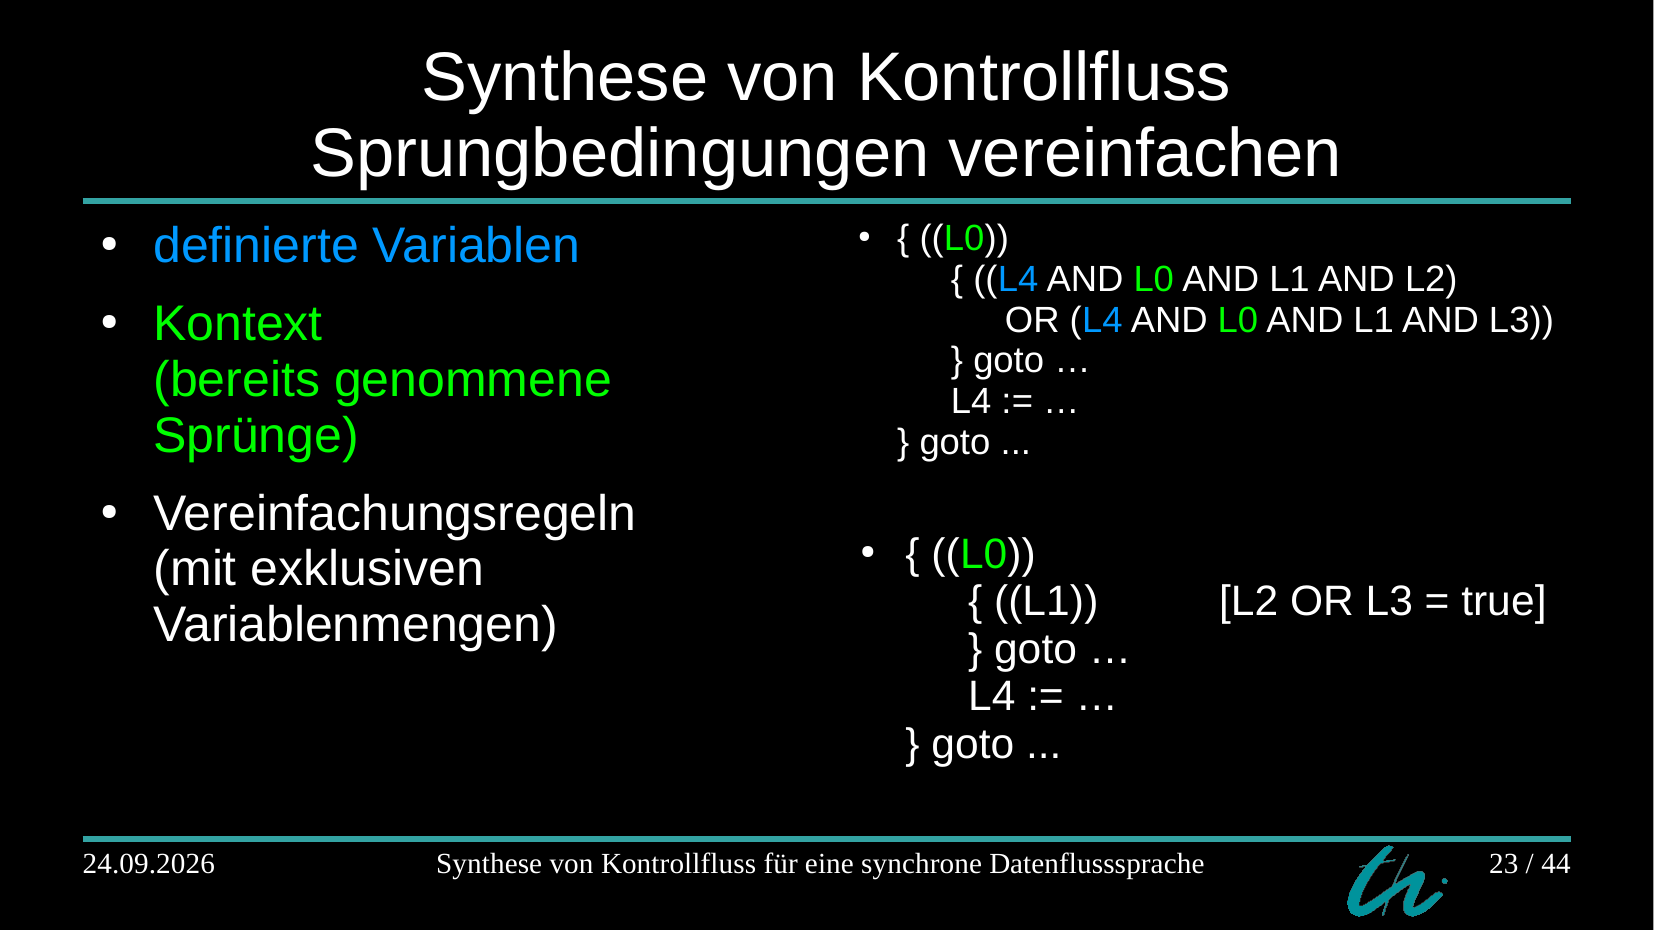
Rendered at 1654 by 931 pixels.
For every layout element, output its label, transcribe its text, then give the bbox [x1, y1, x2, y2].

list { ((L0)) { ((L1)) [L2 OR L3 = true] } goto … L4 := … } goto ... [845, 529, 1572, 815]
picture [1347, 845, 1448, 917]
title Synthese von Kontrollfluss Sprungbedingungen vereinfachen [82, 37, 1571, 193]
list definierte Variablen Kontext (bereits genommene Sprünge) Vereinfachungsregeln (mit exklusiven Variablenmengen) [82, 217, 809, 815]
list { ((L0)) { ((L4 AND L0 AND L1 AND L2) OR (L4 AND L0 AND L1 AND L3)) } goto … L4 := … } goto ... [845, 217, 1572, 503]
